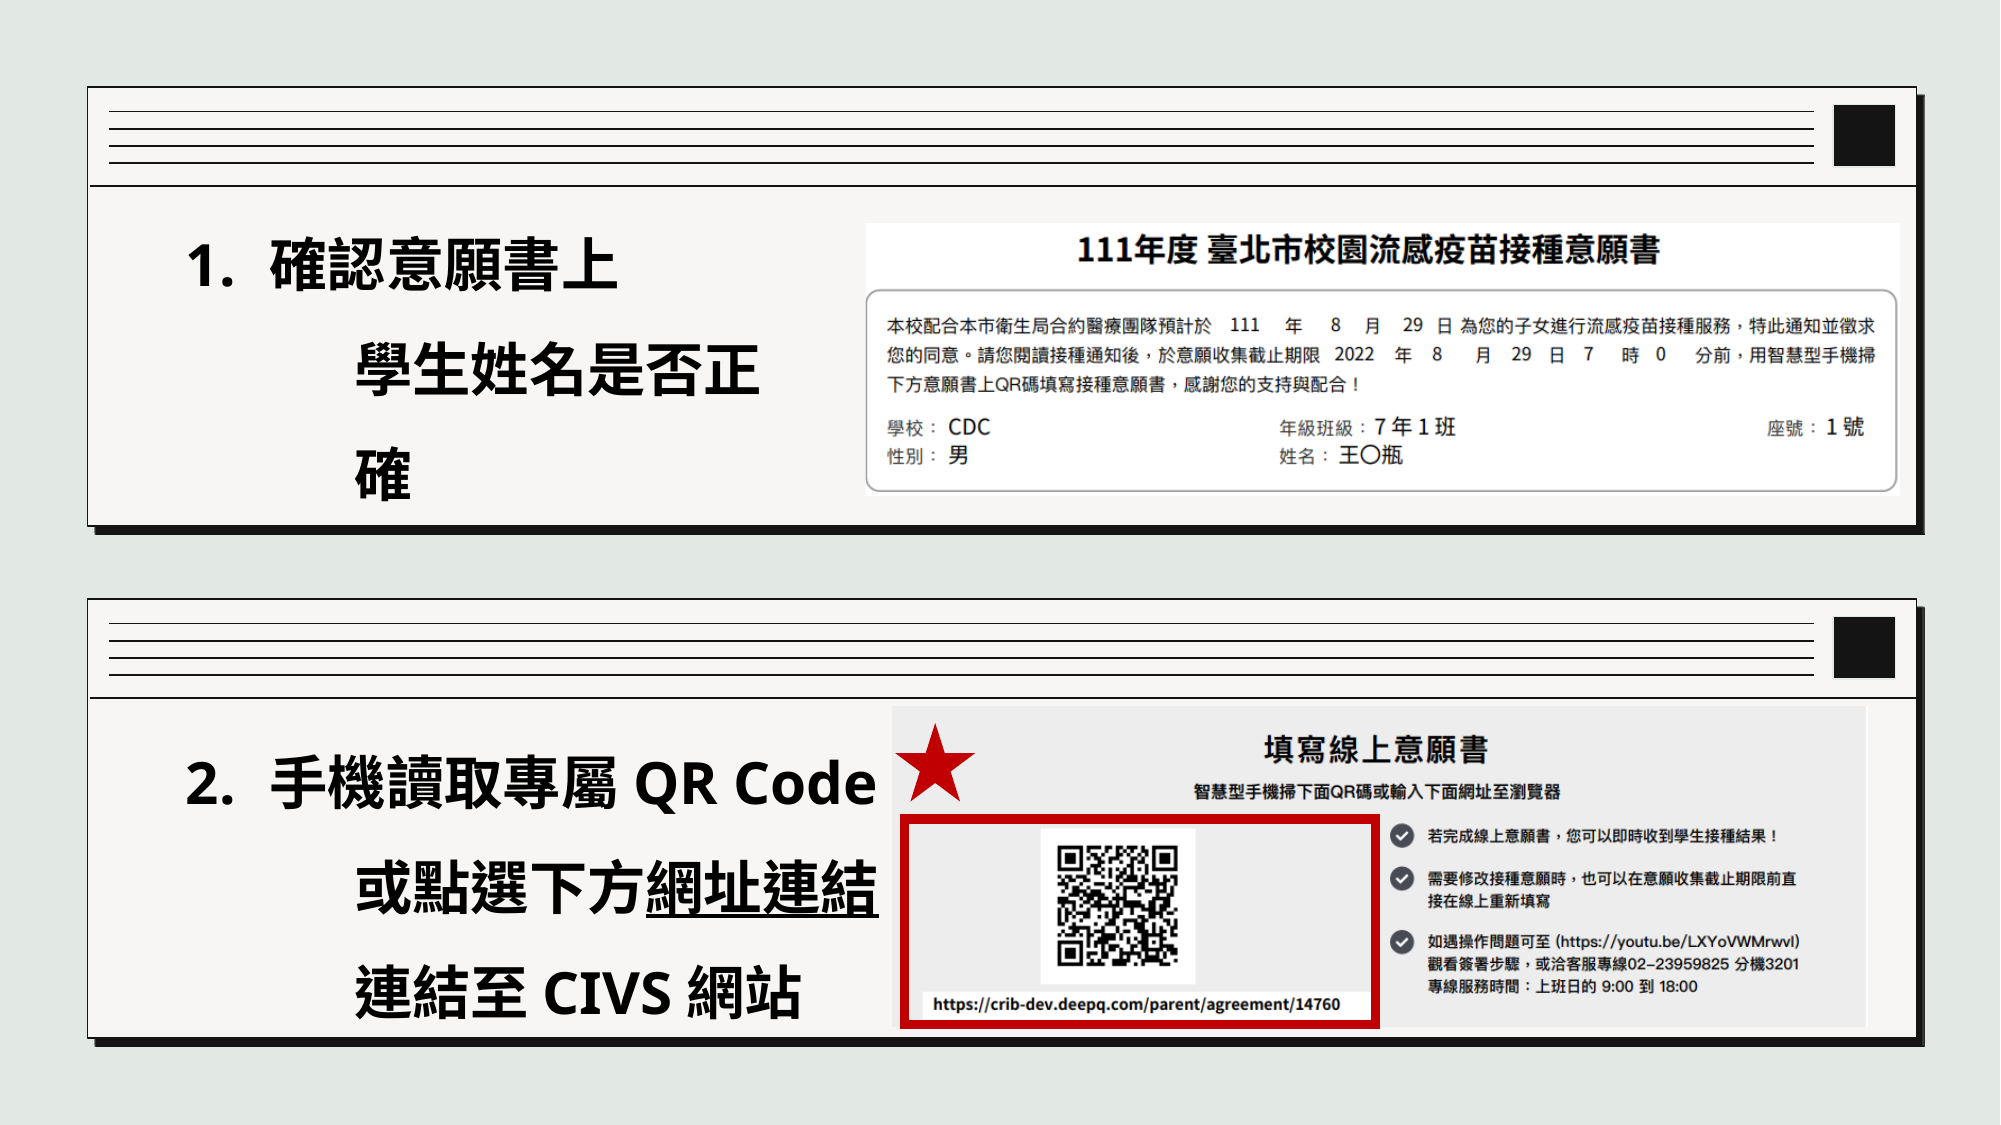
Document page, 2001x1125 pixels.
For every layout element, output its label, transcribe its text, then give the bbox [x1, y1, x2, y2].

text_box [901, 729, 969, 796]
picture [892, 706, 1868, 1027]
text_box 確認意願書上 學生姓名是否正確 [170, 185, 785, 534]
picture [865, 223, 1901, 496]
text_box 手機讀取專屬QR Code 或點選下方網址連結 連結至CIVS網站 [170, 703, 981, 1052]
picture [909, 824, 1371, 1020]
